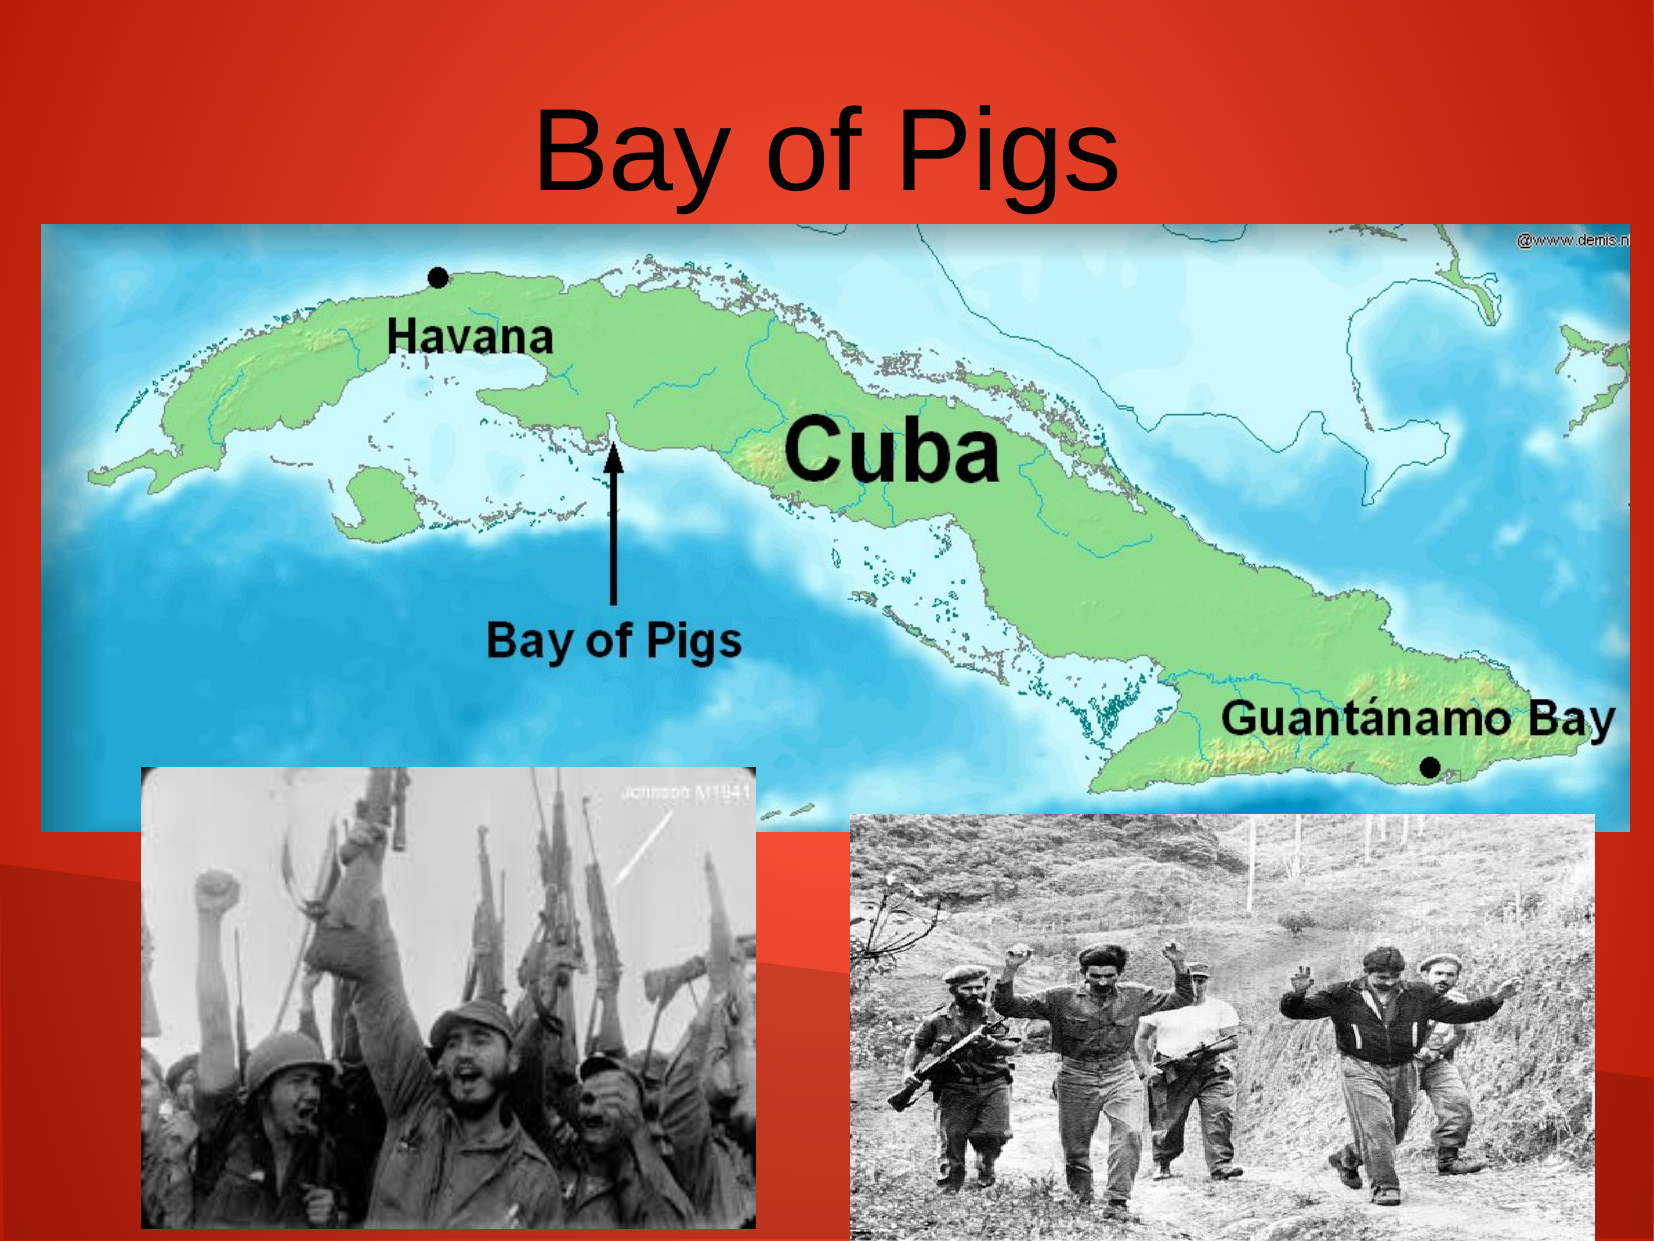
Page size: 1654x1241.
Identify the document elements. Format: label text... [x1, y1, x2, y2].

title Bay of Pigs [82, 47, 1571, 224]
picture [41, 224, 1630, 1241]
